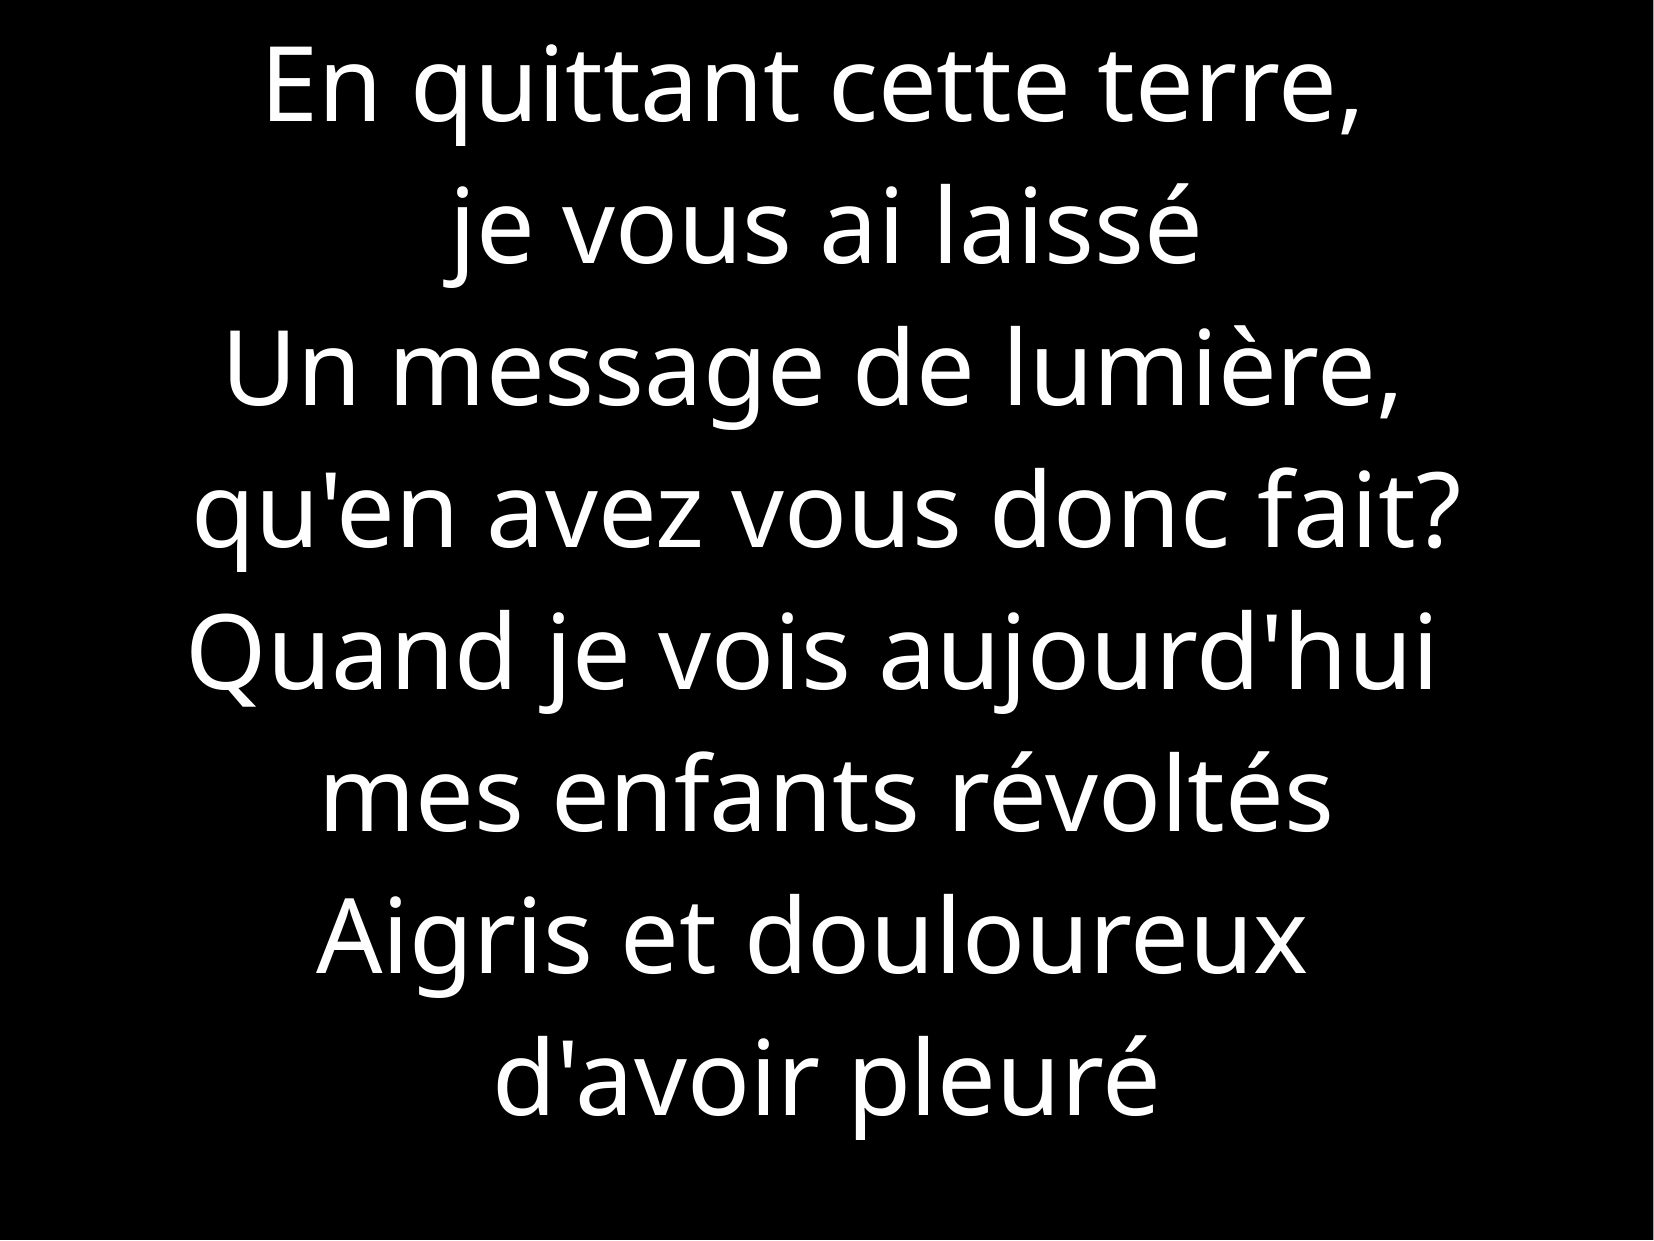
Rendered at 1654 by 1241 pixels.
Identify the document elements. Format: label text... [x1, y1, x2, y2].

subtitle En quittant cette terre, je vous ai laissé Un message de lumière, qu'en avez vous donc fait? Quand je vois aujourd'hui mes enfants révoltés Aigris et douloureux d'avoir pleuré [35, 0, 1619, 1161]
